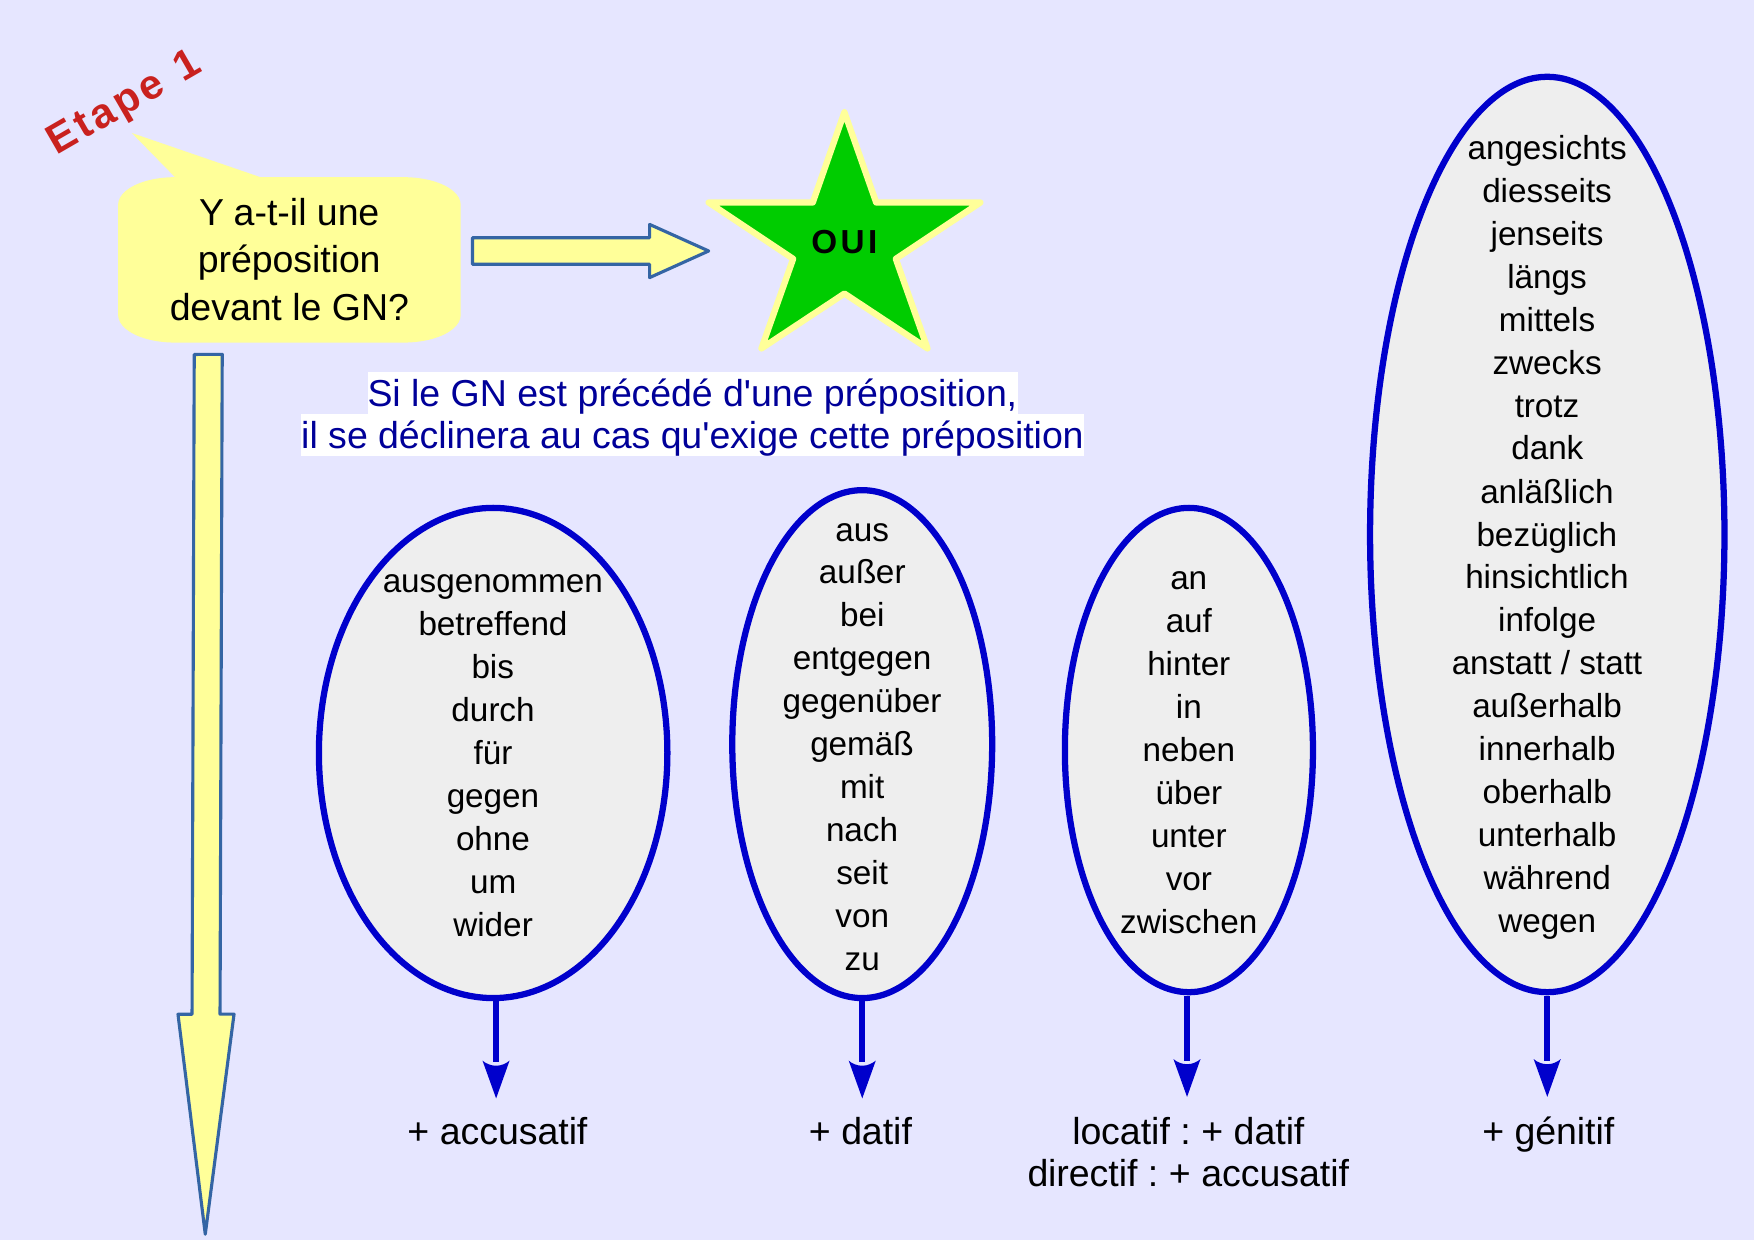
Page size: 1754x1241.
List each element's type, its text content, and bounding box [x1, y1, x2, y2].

text_box an auf hinter in neben über unter vor zwischen [1064, 507, 1313, 993]
text_box angesichts diesseits jenseits längs mittels zwecks trotz dank anläßlich bezüglich hinsichtlich infolge anstatt / statt außerhalb innerhalb oberhalb unterhalb während wegen [1370, 76, 1725, 993]
text_box Etape 1 [29, 29, 217, 171]
text_box Y a-t-il une préposition devant le GN? [118, 132, 461, 343]
text_box aus außer bei entgegen gegenüber gemäß mit nach seit von zu [732, 490, 993, 999]
text_box Si le GN est précédé d'une préposition, il se déclinera au cas qu'exige cette préposition [295, 366, 1090, 462]
text_box + accusatif [401, 1104, 594, 1159]
text_box OUI [708, 112, 981, 349]
text_box locatif : + datif directif : + accusatif [1021, 1104, 1356, 1201]
text_box + datif [803, 1104, 919, 1159]
text_box + génitif [1476, 1104, 1621, 1159]
text_box [472, 224, 709, 278]
text_box [177, 354, 235, 1235]
text_box ausgenommen betreffend bis durch für gegen ohne um wider [318, 507, 668, 999]
